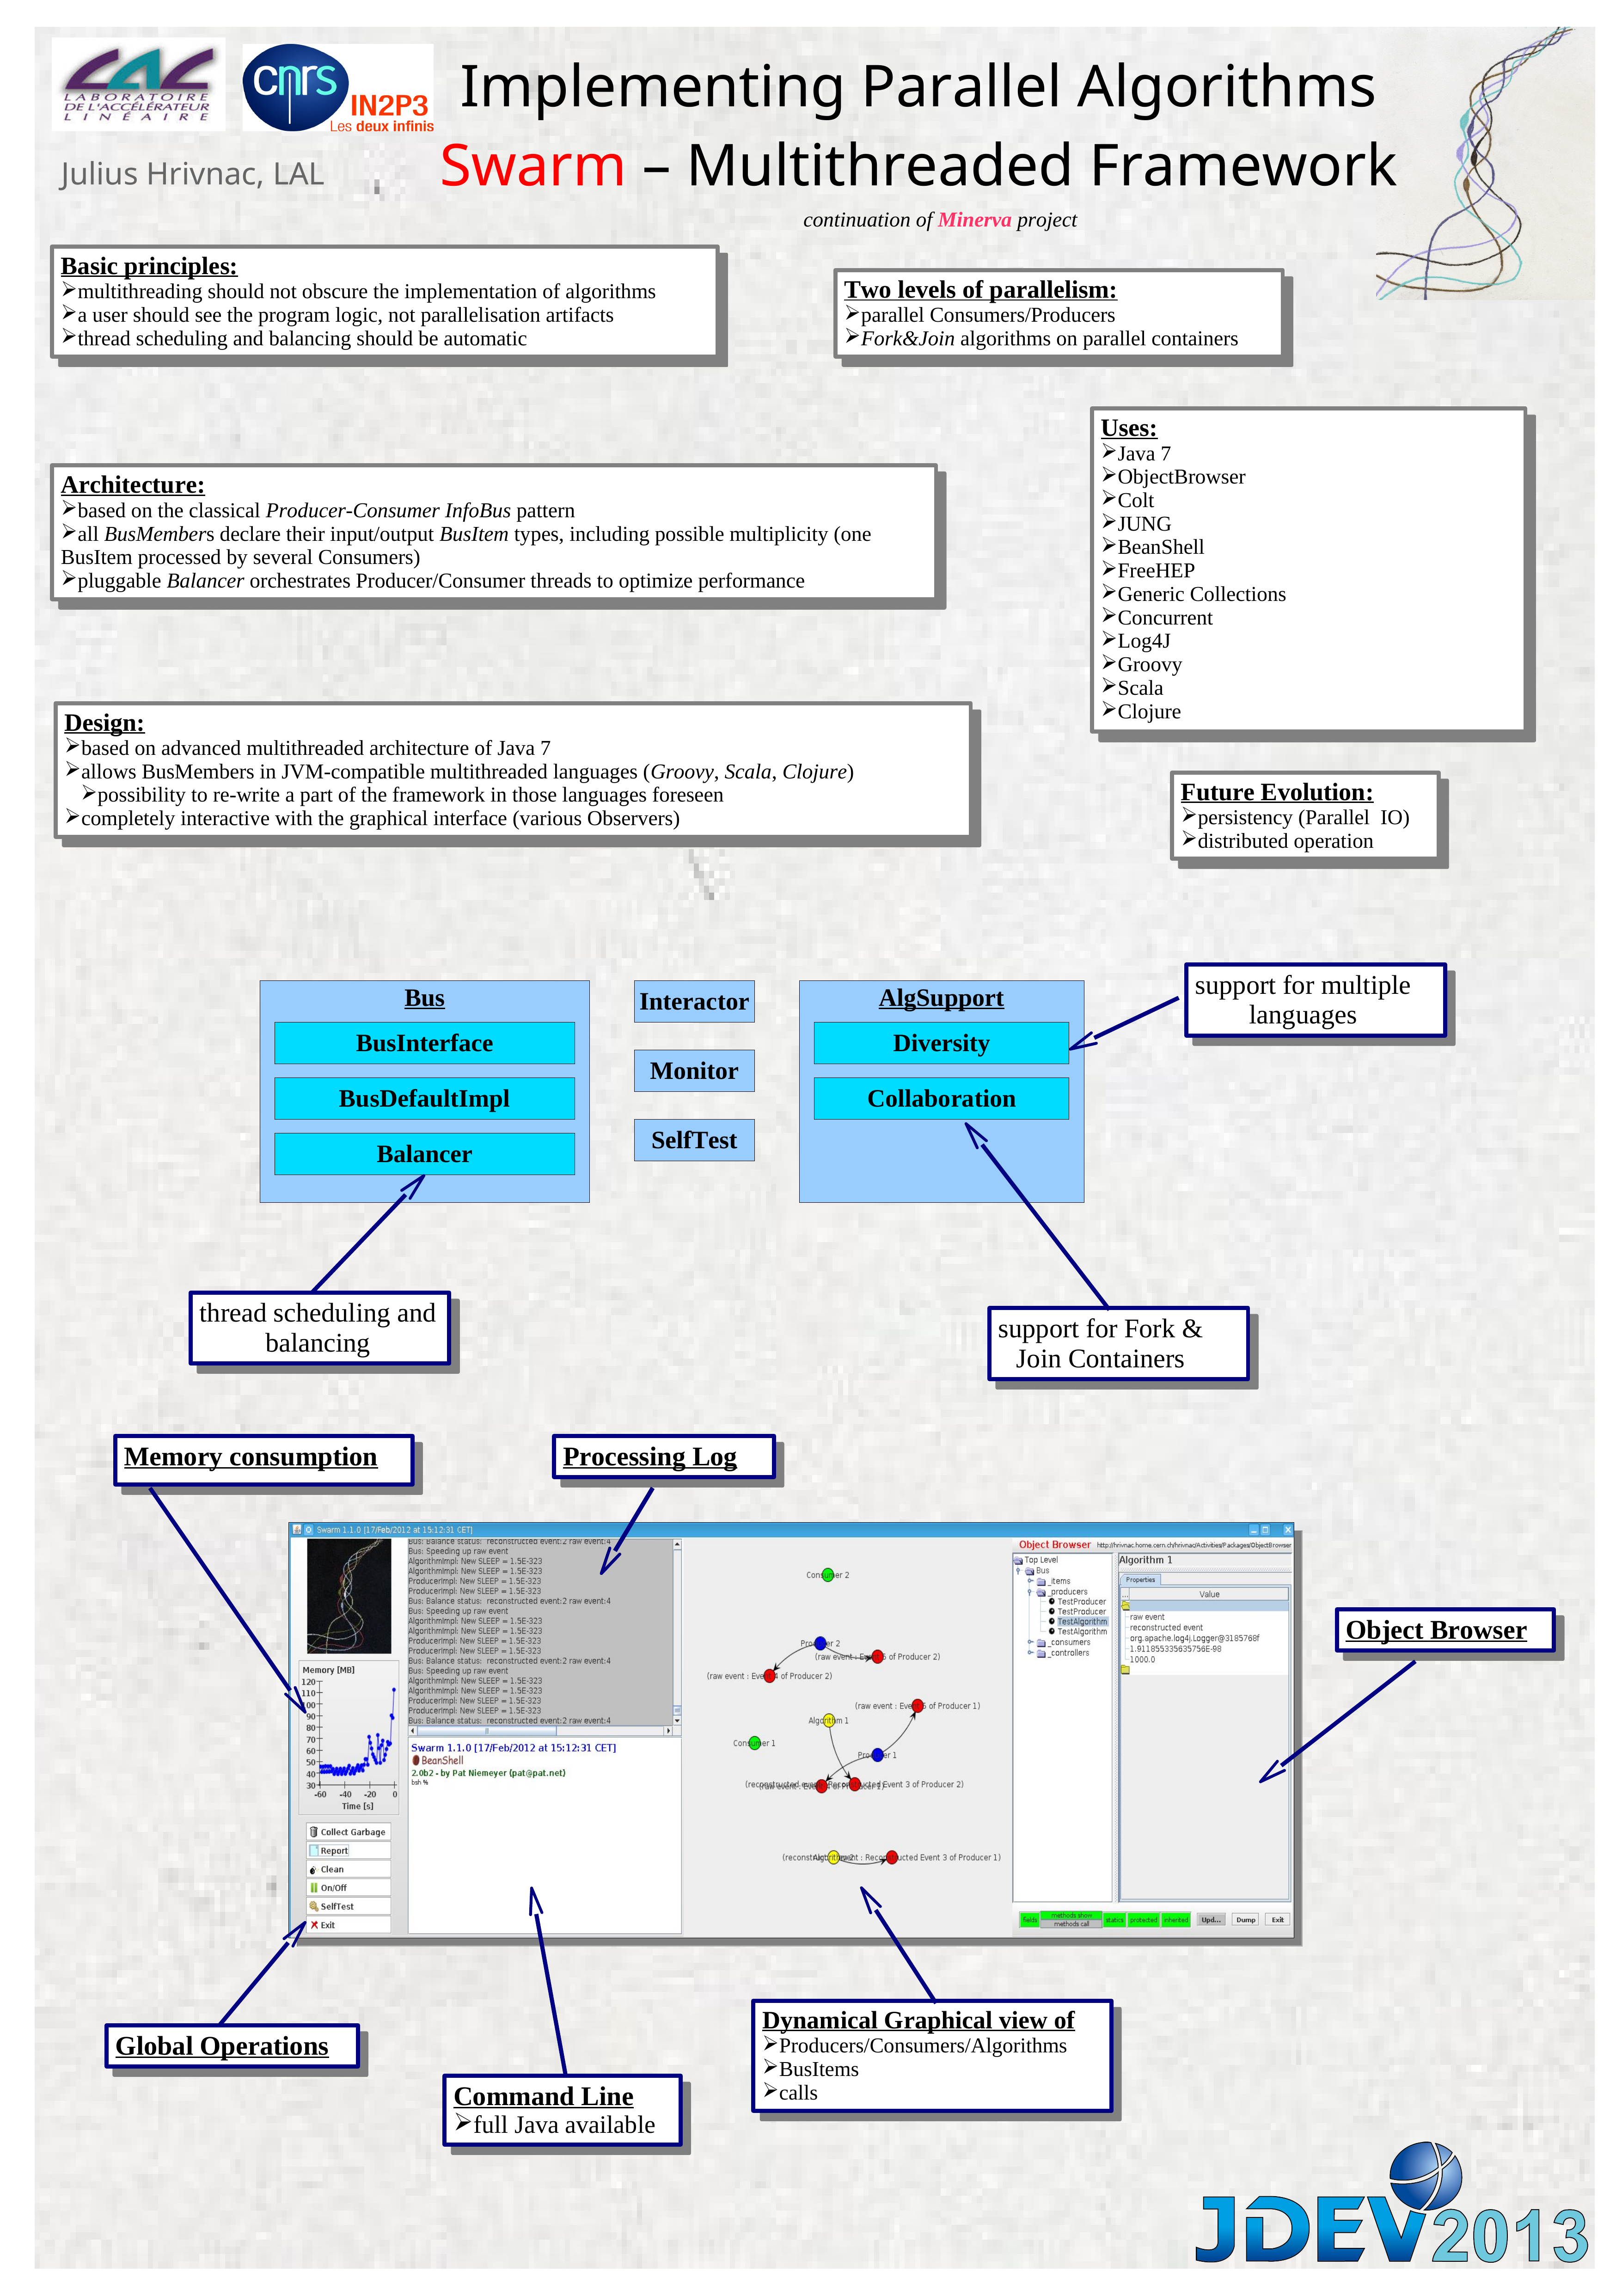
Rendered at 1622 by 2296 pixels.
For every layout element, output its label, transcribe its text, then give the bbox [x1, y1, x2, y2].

picture [35, 27, 1595, 2269]
text_box Memory consumption [115, 1436, 413, 1485]
text_box Interactor [634, 980, 755, 1022]
text_box Collaboration [814, 1078, 1069, 1120]
text_box BusInterface [275, 1022, 575, 1064]
text_box Architecture: based on the classical Producer-Consumer InfoBus pattern all BusMembers declare their input/output BusItem types, including possible multiplicity (one BusItem processed by several Consumers) pluggable Balancer orchestrates Producer/Consumer threads to optimize performance [52, 465, 936, 600]
text_box Object Browser [1337, 1609, 1554, 1651]
text_box thread scheduling and balancing [190, 1292, 449, 1364]
text_box Future Evolution: persistency (Parallel IO) distributed operation [1172, 772, 1439, 859]
text_box Diversity [814, 1022, 1069, 1064]
text_box Monitor [634, 1050, 755, 1092]
text_box Basic principles: multithreading should not obscure the implementation of algorithms a user should see the program logic, not parallelisation artifacts thread scheduling and balancing should be automatic [52, 246, 718, 357]
text_box support for Fork & Join Containers [989, 1308, 1249, 1379]
text_box AlgSupport [799, 980, 1084, 1203]
text_box Global Operations [106, 2025, 358, 2067]
text_box Processing Log [554, 1436, 774, 1477]
text_box Uses: Java 7 ObjectBrowser Colt JUNG BeanShell FreeHEP Generic Collections Concurrent Log4J Groovy Scala Clojure [1092, 408, 1526, 732]
text_box support for multiple languages [1186, 964, 1445, 1036]
text_box Bus [260, 980, 590, 1203]
text_box continuation of Minerva project [796, 204, 1110, 235]
text_box SelfTest [634, 1119, 755, 1161]
title Implementing Parallel Algorithms Swarm – Multithreaded Framework [416, 46, 1422, 201]
text_box Dynamical Graphical view of Producers/Consumers/Algorithms BusItems calls [753, 2001, 1112, 2111]
text_box Two levels of parallelism: parallel Consumers/Producers Fork&Join algorithms on parallel containers [835, 270, 1283, 357]
text_box Design: based on advanced multithreaded architecture of Java 7 allows BusMembers in JVM-compatible multithreaded languages (Groovy, Scala, Clojure) possibility to re-write a part of the framework in those languages foreseen completely interactive with the graphical interface (various Observers) [55, 703, 971, 837]
text_box Balancer [275, 1133, 575, 1175]
text_box BusDefaultImpl [275, 1078, 575, 1120]
text_box Command Line full Java available [444, 2076, 681, 2145]
text_box Julius Hrivnac, LAL [54, 148, 414, 196]
